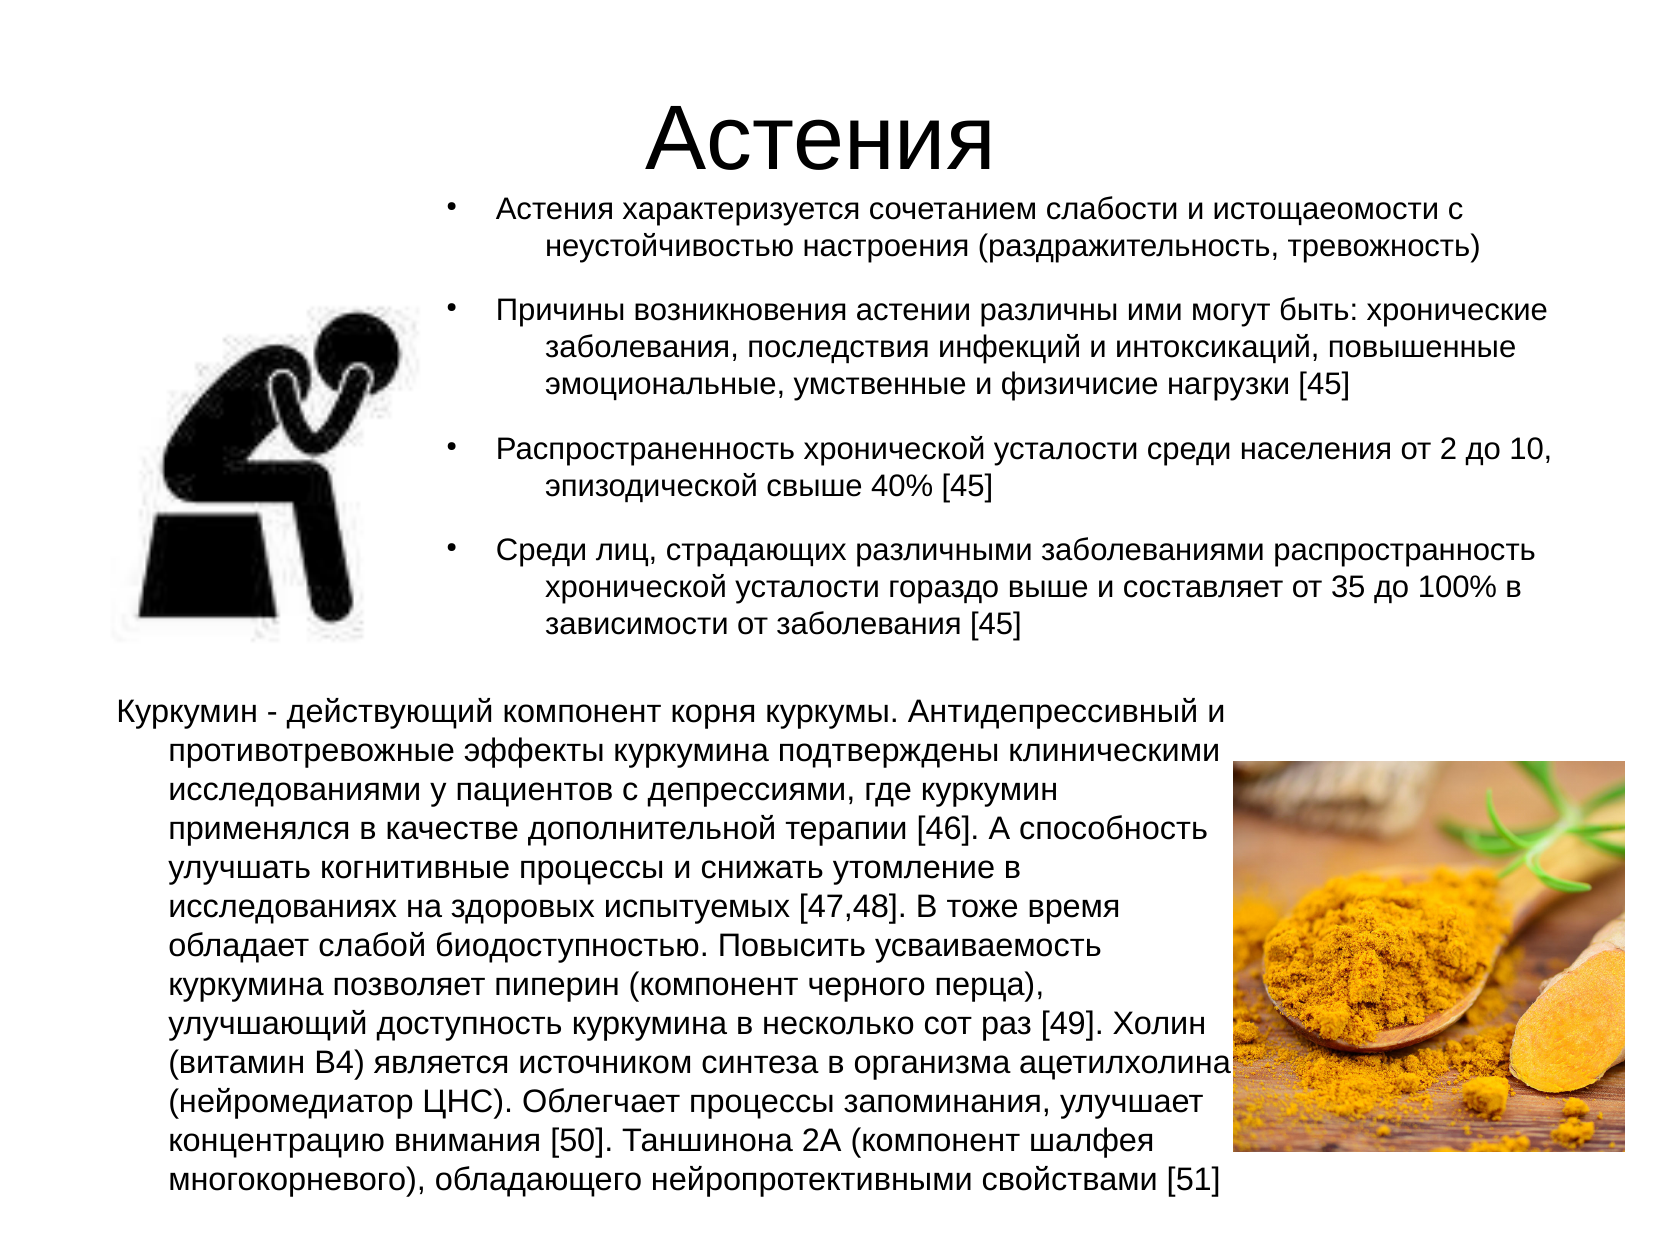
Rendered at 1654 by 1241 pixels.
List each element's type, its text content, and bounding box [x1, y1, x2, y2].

list Астения характеризуется сочетанием слабости и истощаеомости с неустойчивостью настроения (раздражительность, тревожность) Причины возникновения астении различны ими могут быть: хронические заболевания, последствия инфекций и интоксикаций, повышенные эмоциональные, умственные и физичисие нагрузки [45] Распространенность хронической усталости среди населения от 2 до 10, эпизодической свыше 40% [45] Среди лиц, страдающих различными заболеваниями распространность хронической усталости гораздо выше и составляет от 35 до 100% в зависимости от заболевания [45] [413, 188, 1565, 650]
picture [88, 259, 413, 650]
picture [1241, 761, 1625, 1152]
title Астения [76, 29, 1565, 237]
list Куркумин - действующий компонент корня куркумы. Антидепрессивный и противотревожные эффекты куркумина подтверждены клиническими исследованиями у пациентов с депрессиями, где куркумин применялся в качестве дополнительной терапии [46]. А способность улучшать когнитивные процессы и снижать утомление в исследованиях на здоровых испытуемых [47,48]. В тоже время обладает слабой биодоступностью. Повысить усваиваемость куркумина позволяет пиперин (компонент черного перца), улучшающий доступность куркумина в несколько сот раз [49]. Холин (витамин B4) является источником синтеза в организма ацетилхолина (нейромедиатор ЦНС). Облегчает процессы запоминания, улучшает концентрацию внимания [50]. Таншинона 2А (компонент шалфея многокорневого), обладающего нейропротективными свойствами [51] [29, 689, 1241, 1211]
